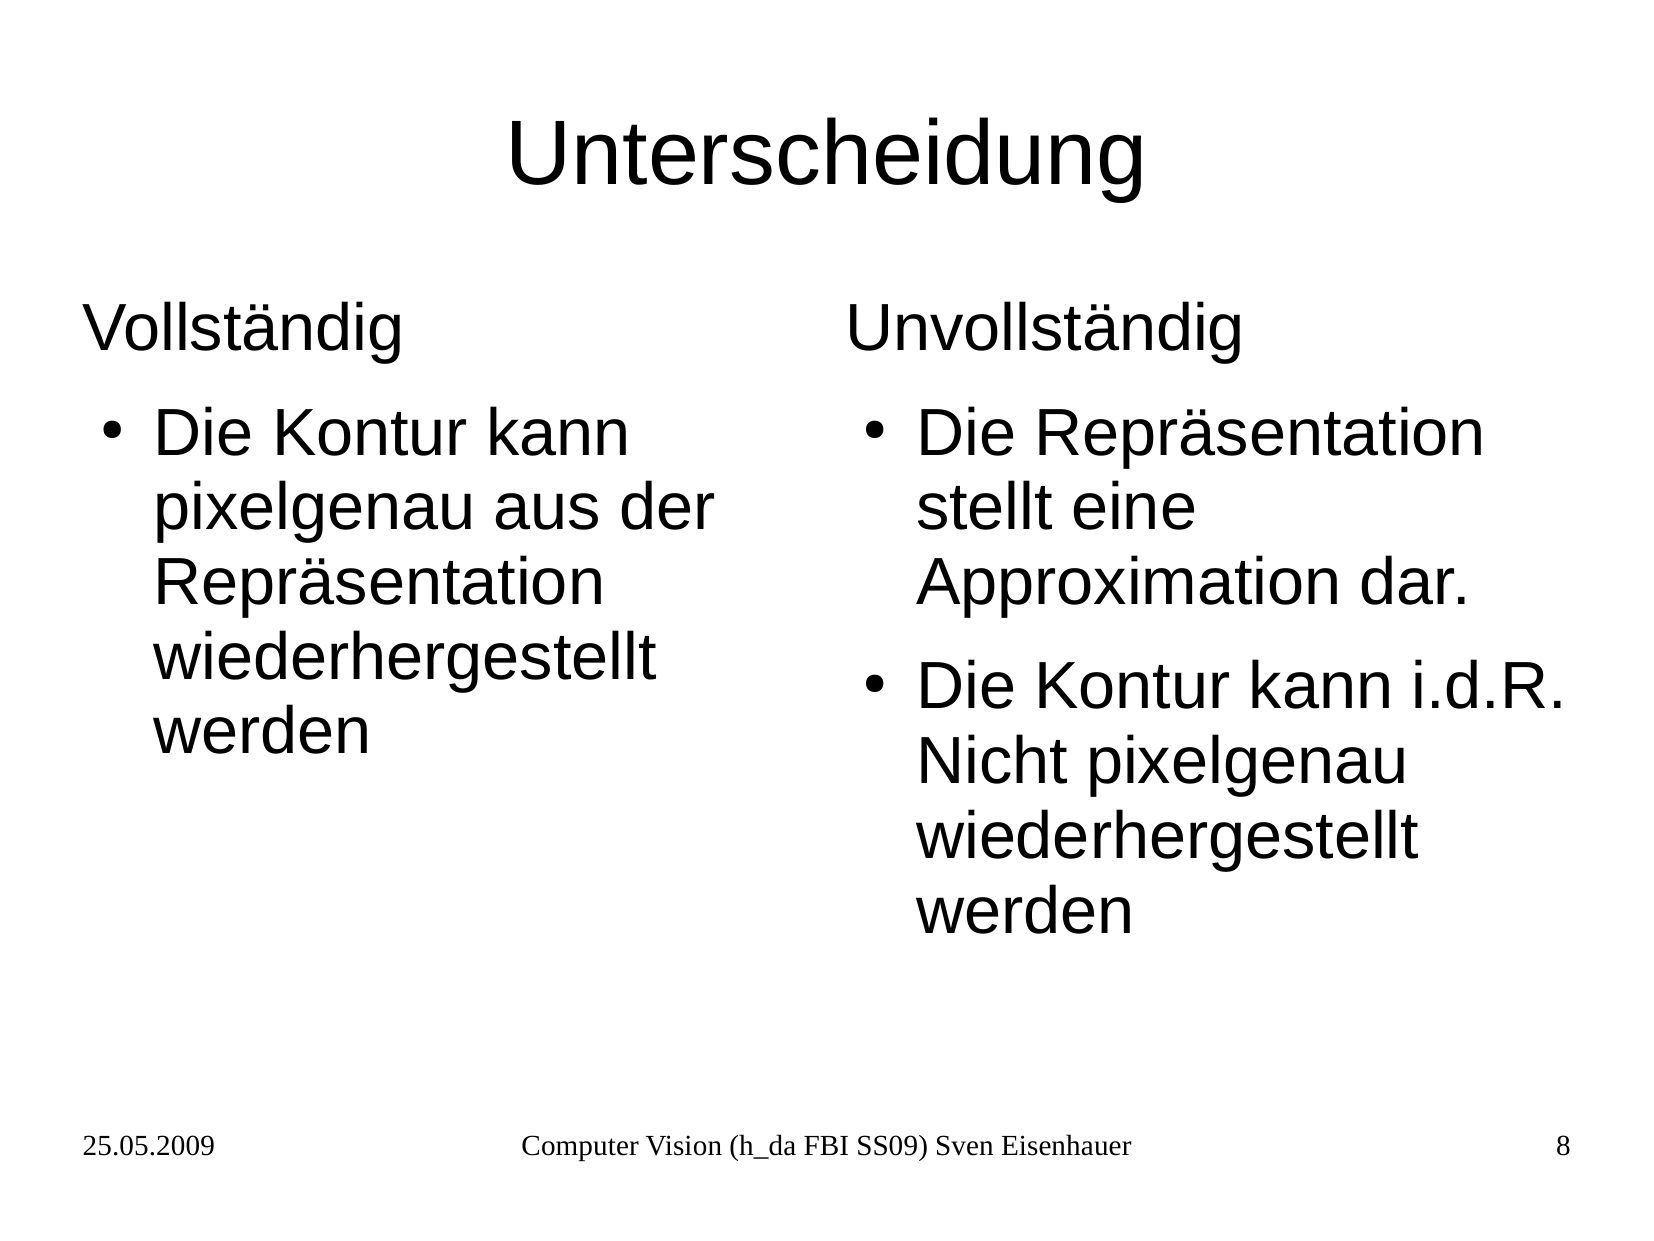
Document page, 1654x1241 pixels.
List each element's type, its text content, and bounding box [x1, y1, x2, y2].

list Vollständig Die Kontur kann pixelgenau aus der Repräsentation wiederhergestellt werden [82, 290, 809, 1109]
title Unterscheidung [82, 49, 1571, 257]
list Unvollständig Die Repräsentation stellt eine Approximation dar. Die Kontur kann i.d.R. Nicht pixelgenau wiederhergestellt werden [845, 290, 1572, 1094]
